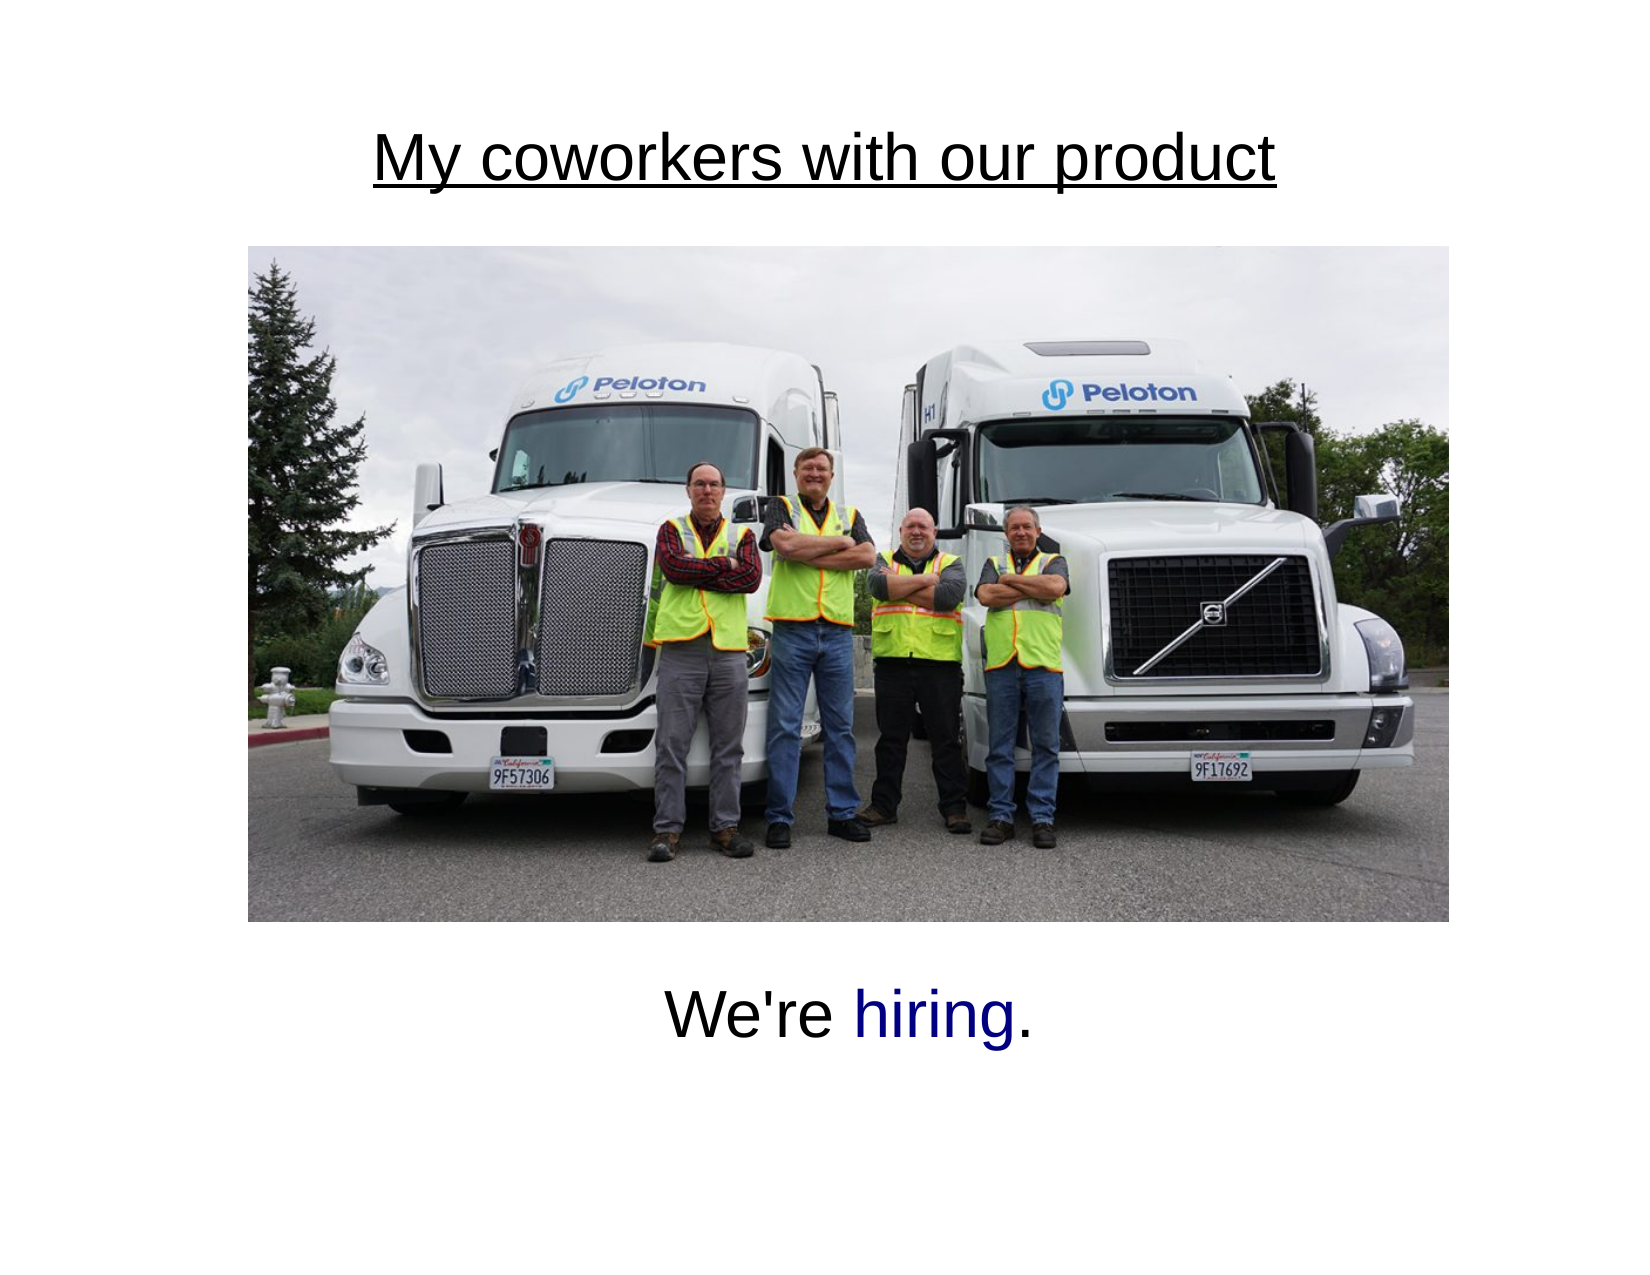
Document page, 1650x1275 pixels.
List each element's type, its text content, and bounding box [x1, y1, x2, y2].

picture [248, 264, 1449, 922]
text_box We're hiring. [649, 969, 1050, 1059]
title My coworkers with our product [82, 50, 1568, 264]
